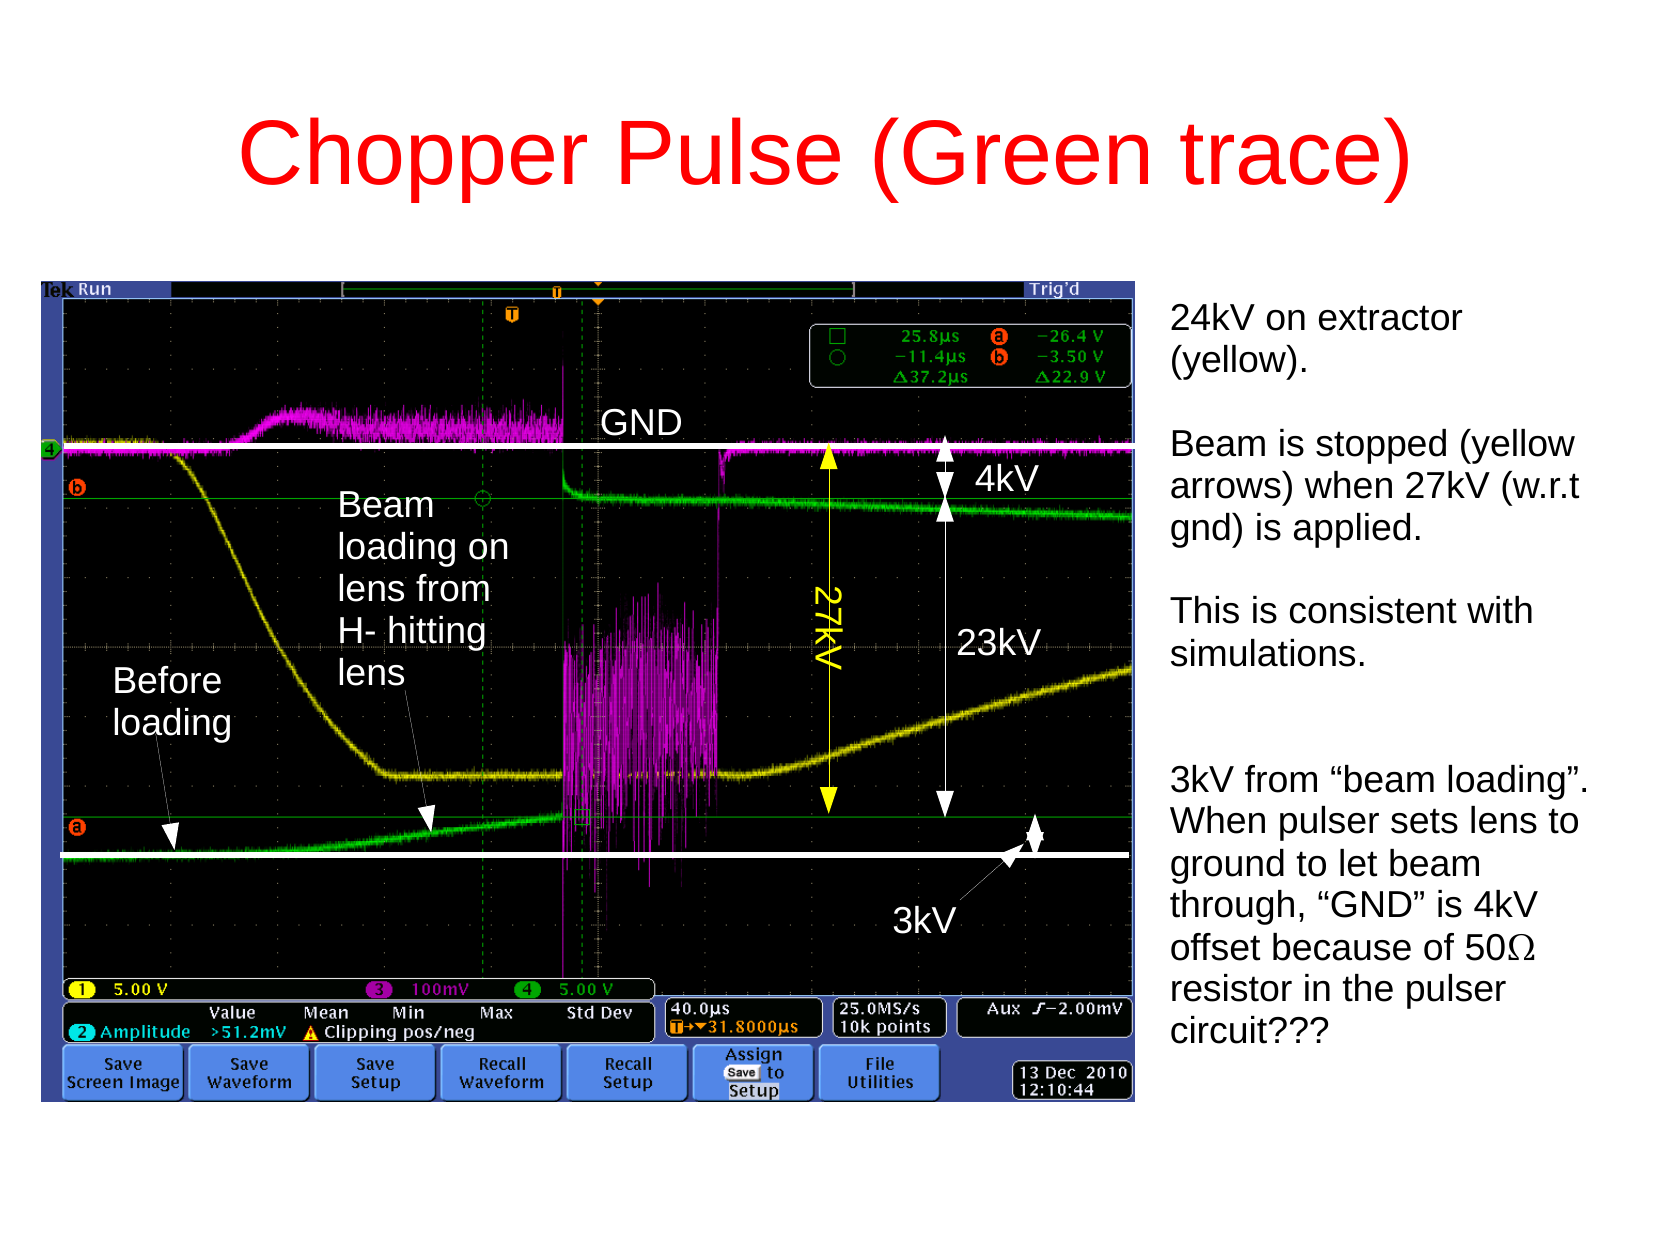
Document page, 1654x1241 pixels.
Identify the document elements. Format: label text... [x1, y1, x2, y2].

text_box Beam loading on lens from H- hitting lens [322, 476, 526, 743]
picture [41, 281, 1135, 1102]
title Chopper Pulse (Green trace) [82, 49, 1571, 257]
text_box 3kV [877, 892, 1002, 950]
picture [818, 654, 829, 661]
text_box Before loading [97, 652, 256, 752]
text_box 23kV [941, 614, 1069, 672]
text_box 4kV [960, 450, 1096, 507]
text_box 24kV on extractor (yellow). Beam is stopped (yellow arrows) when 27kV (w.r.t gnd) is applied. This is consistent with simulations. 3kV from “beam loading”. When pulser sets lens to ground to let beam through, “GND” is 4kV offset because of 50 resistor in the pulser circuit??? [1155, 288, 1628, 1148]
text_box GND [585, 393, 724, 451]
